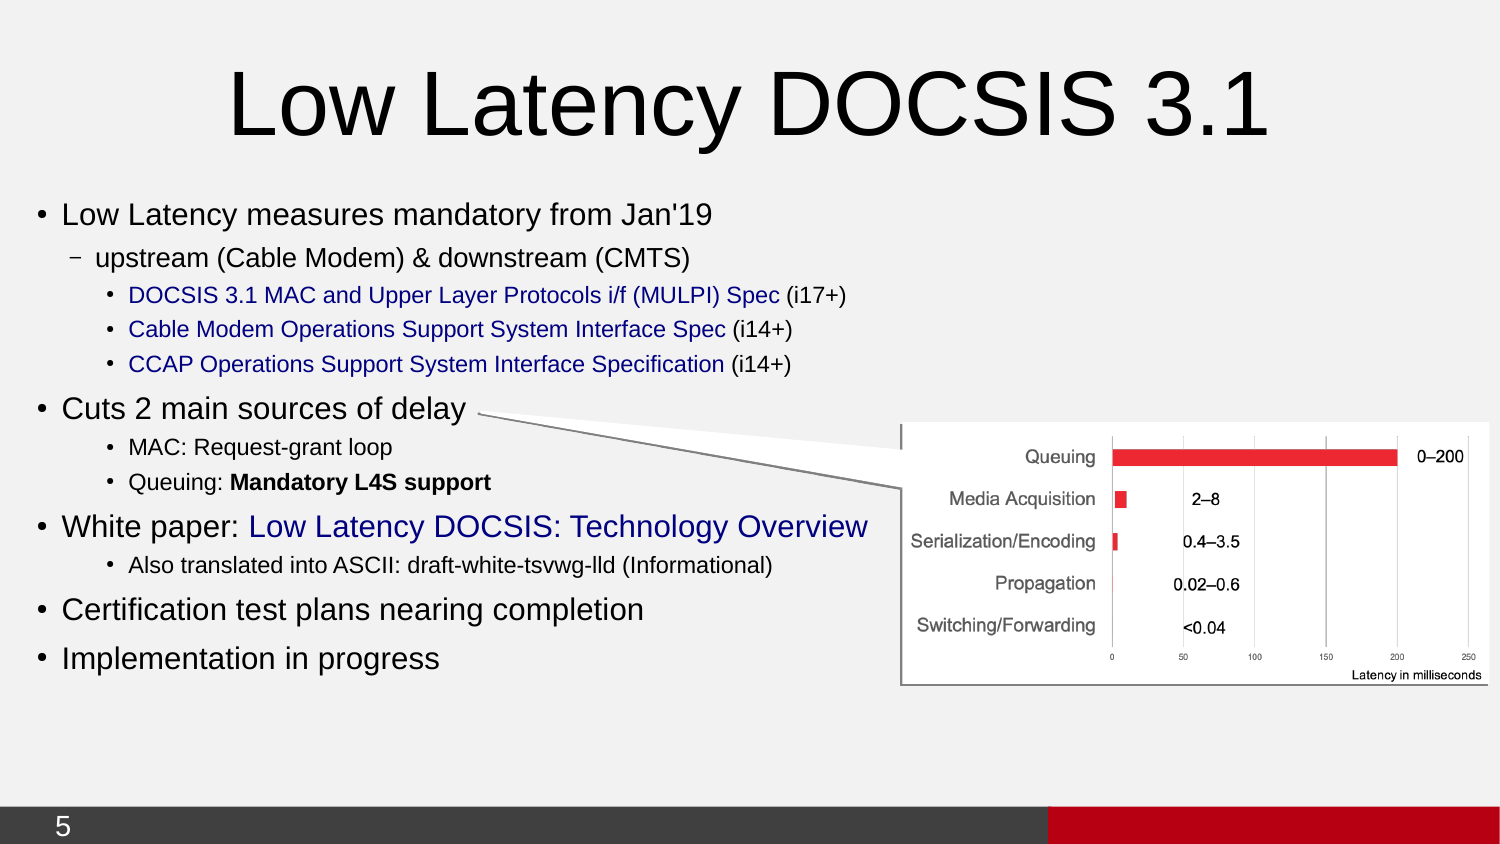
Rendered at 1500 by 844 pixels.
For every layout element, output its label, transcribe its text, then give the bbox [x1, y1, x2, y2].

picture [904, 426, 1489, 689]
list Low Latency measures mandatory from Jan'19 upstream (Cable Modem) & downstream (CMTS) DOCSIS 3.1 MAC and Upper Layer Protocols i/f (MULPI) Spec (i17+) Cable Modem Operations Support System Interface Spec (i14+) CCAP Operations Support System Interface Specification (i14+) Cuts 2 main sources of delay MAC: Request-grant loop Queuing: Mandatory L4S support White paper: Low Latency DOCSIS: Technology Overview Also translated into ASCII: draft-white-tsvwg-lld (Informational) Certification test plans nearing completion Implementation in progress [28, 197, 1462, 687]
text_box [481, 412, 1490, 684]
title Low Latency DOCSIS 3.1 [75, 33, 1425, 175]
